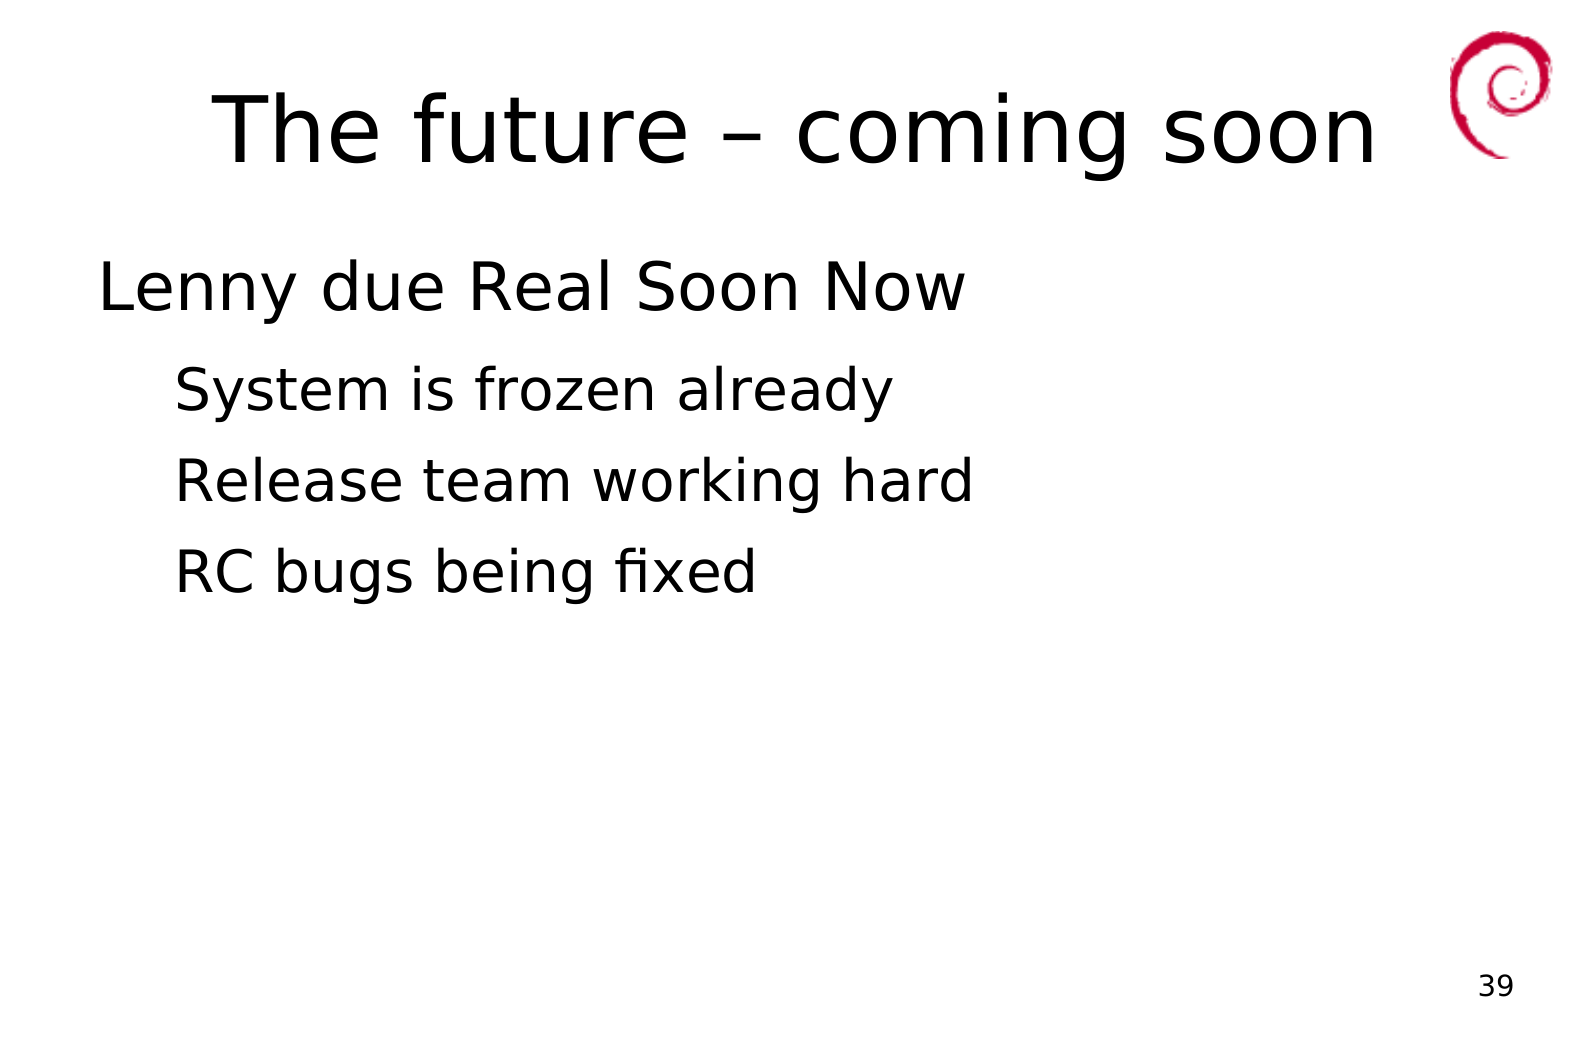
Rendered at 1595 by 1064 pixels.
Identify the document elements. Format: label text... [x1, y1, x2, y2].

title The future – coming soon [79, 42, 1515, 221]
list Lenny due Real Soon Now System is frozen already Release team working hard RC bugs being fixed [79, 248, 1515, 936]
picture [1450, 31, 1555, 159]
